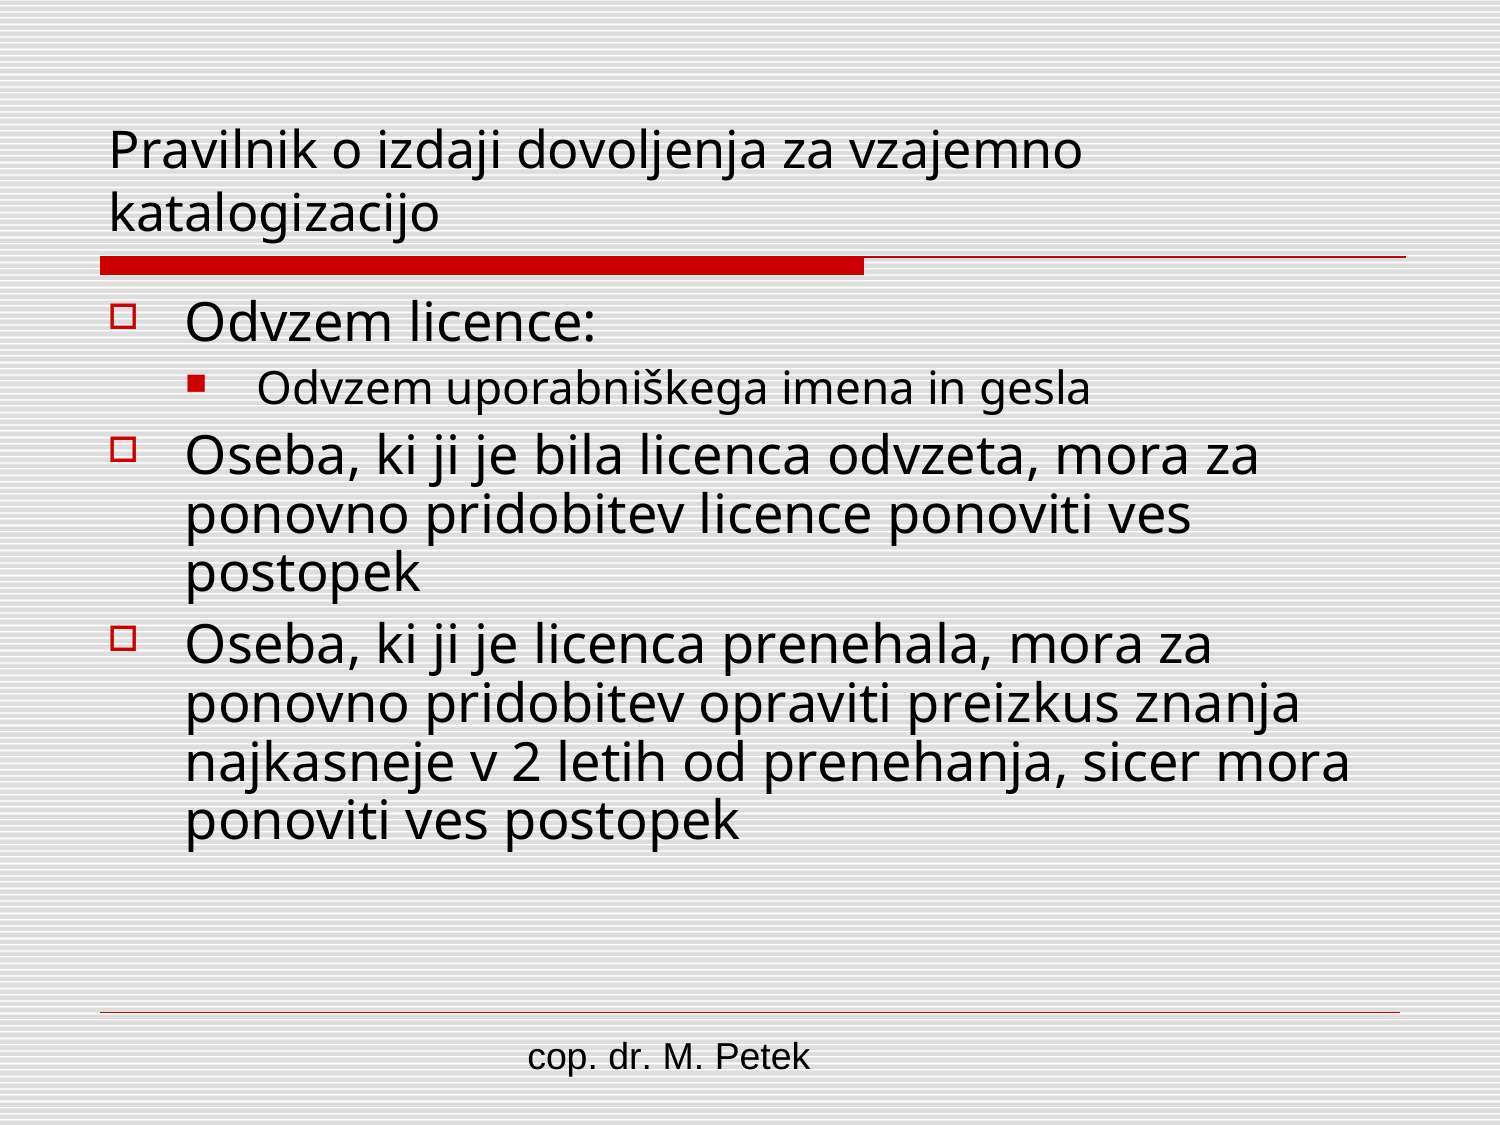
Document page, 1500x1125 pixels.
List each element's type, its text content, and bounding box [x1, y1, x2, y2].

picture [0, 0, 1500, 1125]
title Pravilnik o izdaji dovoljenja za vzajemno katalogizacijo [94, 49, 1407, 250]
list Odvzem licence: Odvzem uporabniškega imena in gesla Oseba, ki ji je bila licenca odvzeta, mora za ponovno pridobitev licence ponoviti ves postopek Oseba, ki ji je licenca prenehala, mora za ponovno pridobitev opraviti preizkus znanja najkasneje v 2 letih od prenehanja, sicer mora ponoviti ves postopek [92, 287, 1406, 988]
